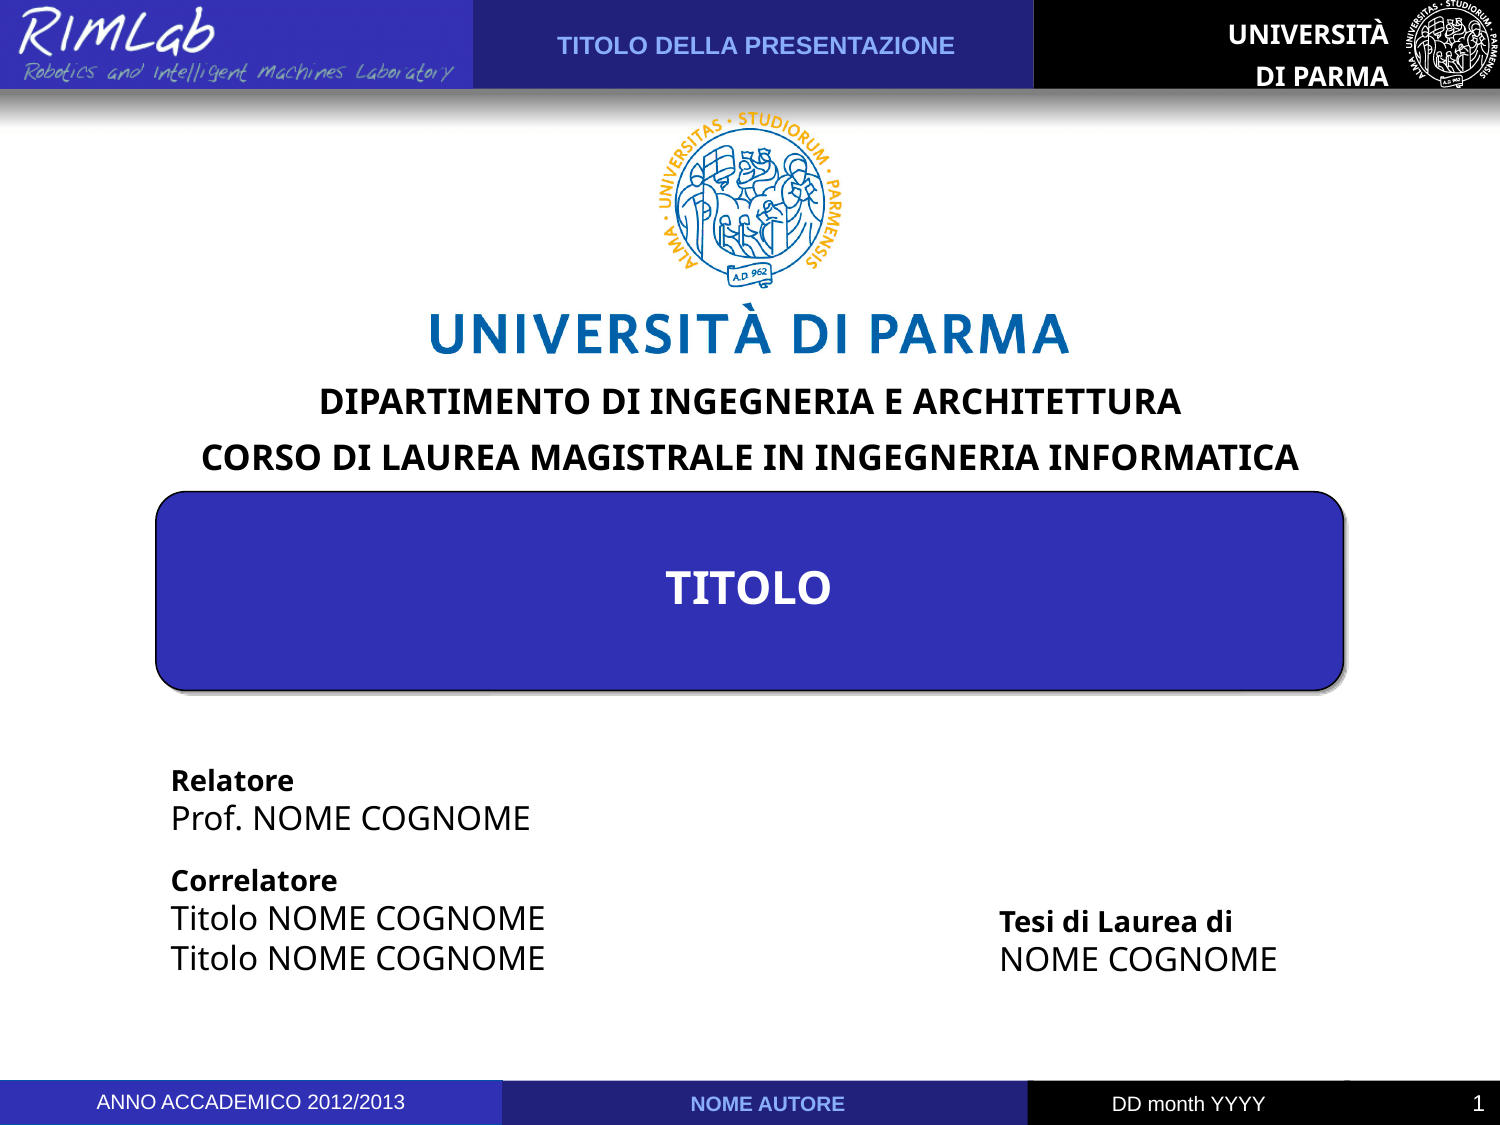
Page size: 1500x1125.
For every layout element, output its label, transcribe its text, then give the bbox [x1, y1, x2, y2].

slide_number <numero> [1344, 1080, 1500, 1125]
picture [0, 0, 1500, 354]
picture [1406, 0, 1498, 88]
